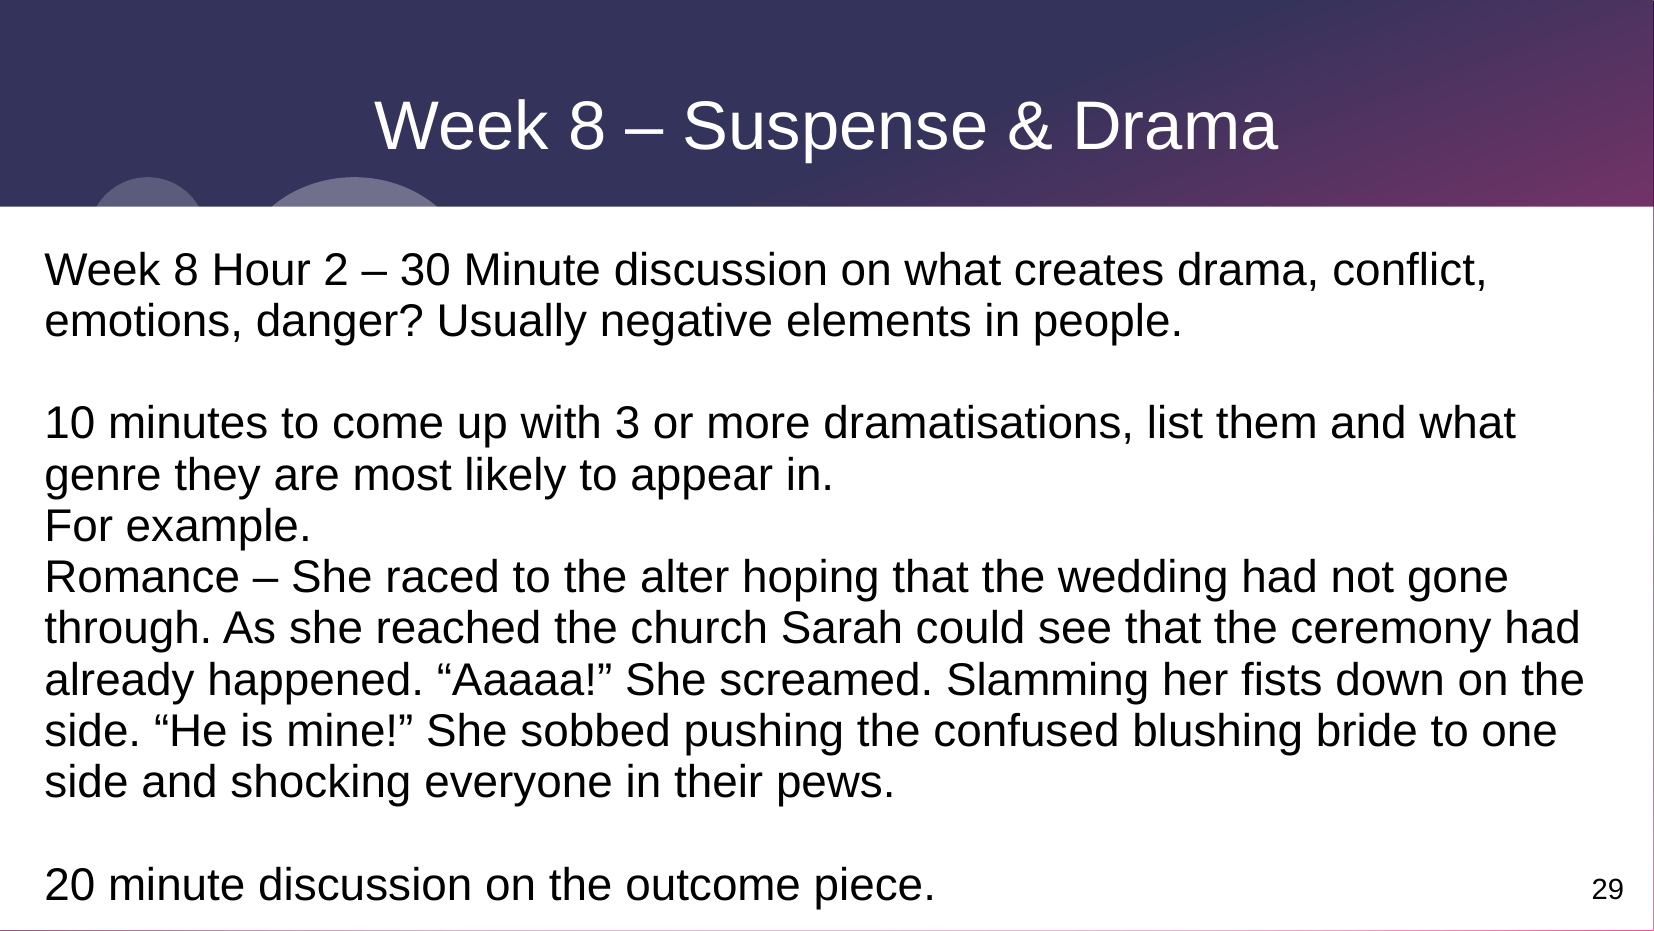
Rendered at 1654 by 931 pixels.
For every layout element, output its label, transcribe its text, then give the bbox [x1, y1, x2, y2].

title Week 8 – Suspense & Drama [29, 44, 1625, 207]
text_box Week 8 Hour 2 – 30 Minute discussion on what creates drama, conflict, emotions, danger? Usually negative elements in people. 10 minutes to come up with 3 or more dramatisations, list them and what genre they are most likely to appear in. For example. Romance – She raced to the alter hoping that the wedding had not gone through. As she reached the church Sarah could see that the ceremony had already happened. “Aaaaa!” She screamed. Slamming her fists down on the side. “He is mine!” She sobbed pushing the confused blushing bride to one side and shocking everyone in their pews. 20 minute discussion on the outcome piece. [29, 236, 1625, 916]
